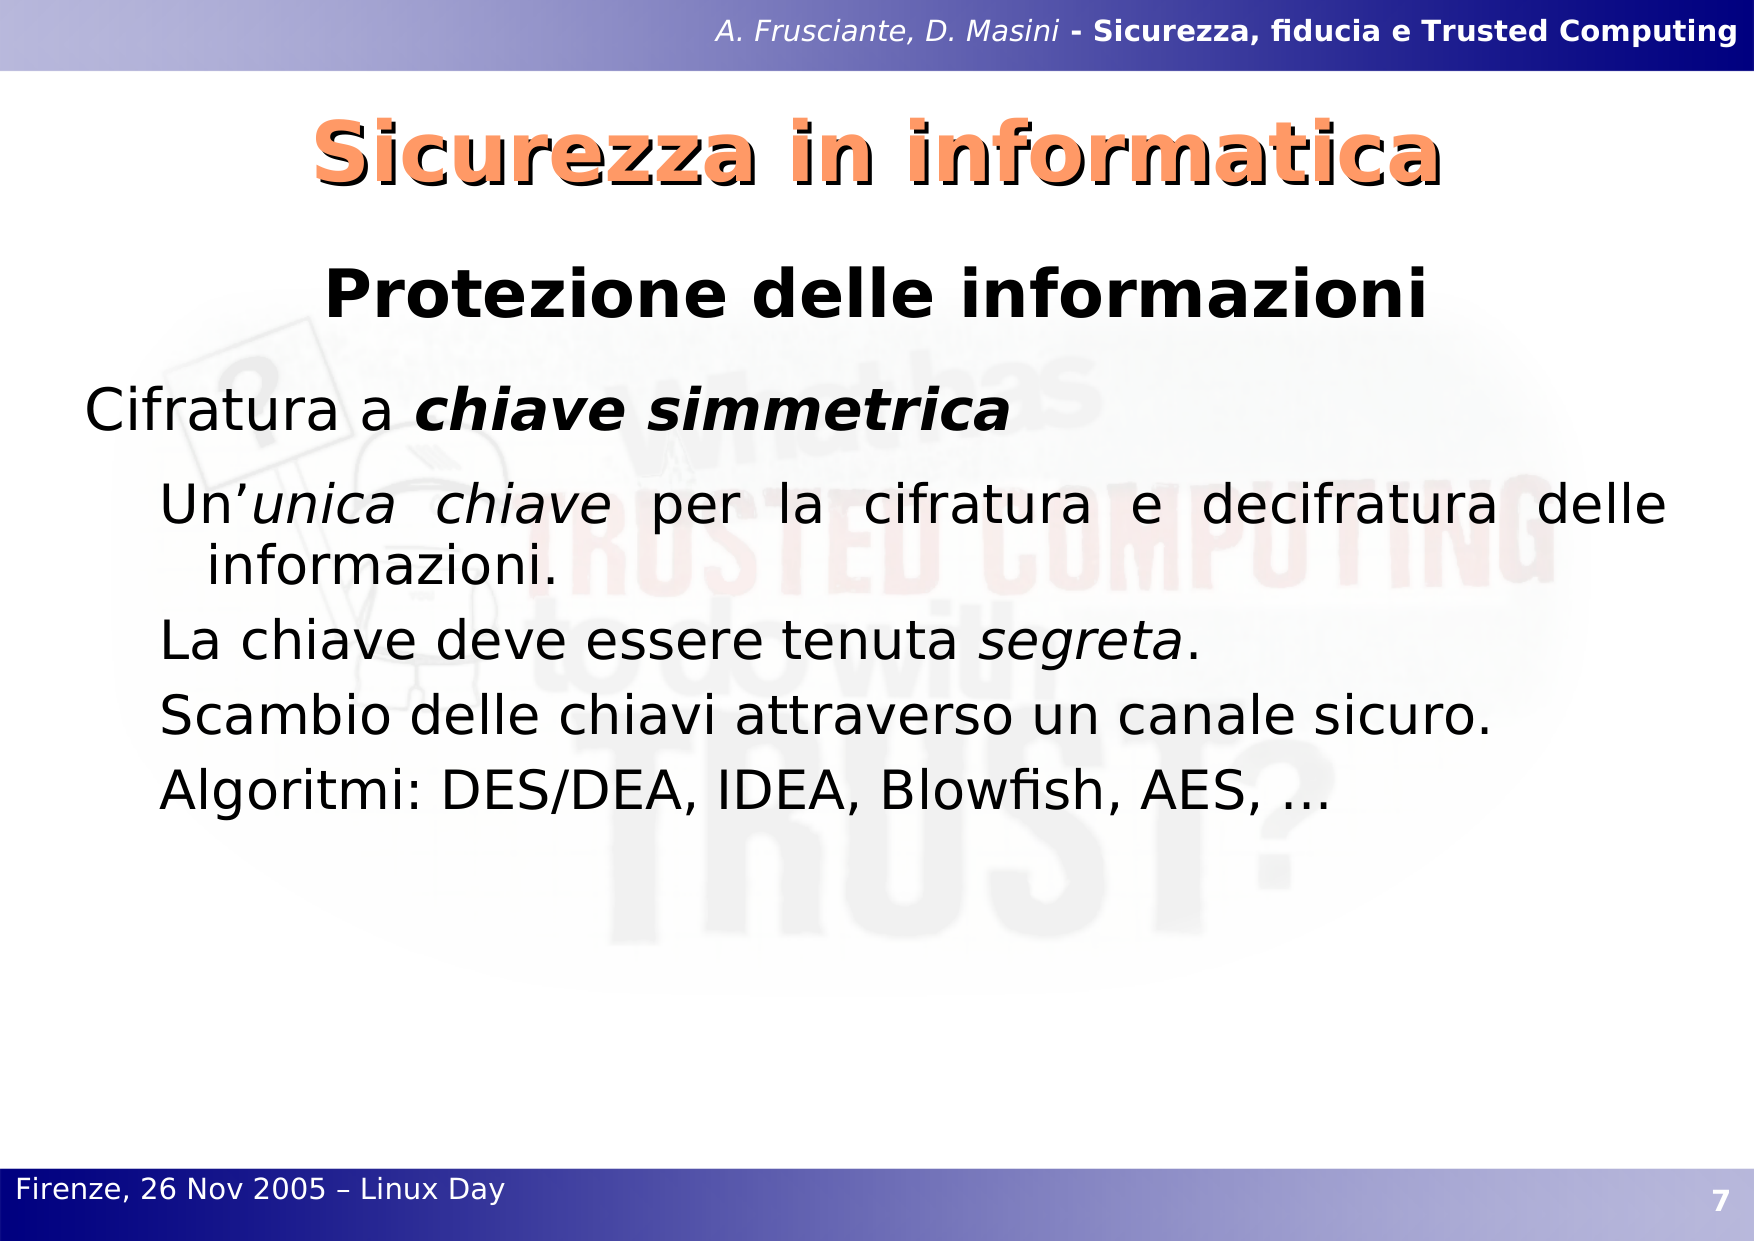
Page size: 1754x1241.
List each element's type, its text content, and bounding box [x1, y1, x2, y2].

text_box A. Frusciante, D. Masini - Sicurezza, fiducia e Trusted Computing [602, 7, 1754, 63]
list Protezione delle informazioni Cifratura a chiave simmetrica Un’unica chiave per la cifratura e decifratura delle informazioni. La chiave deve essere tenuta segreta. Scambio delle chiavi attraverso un canale sicuro. Algoritmi: DES/DEA, IDEA, Blowfish, AES, ... [84, 257, 1670, 1077]
text_box <numero> [1641, 1185, 1732, 1223]
text_box Firenze, 26 Nov 2005 – Linux Day [0, 1175, 763, 1234]
picture [0, 0, 1754, 1241]
title Sicurezza in informatica [87, 49, 1667, 257]
